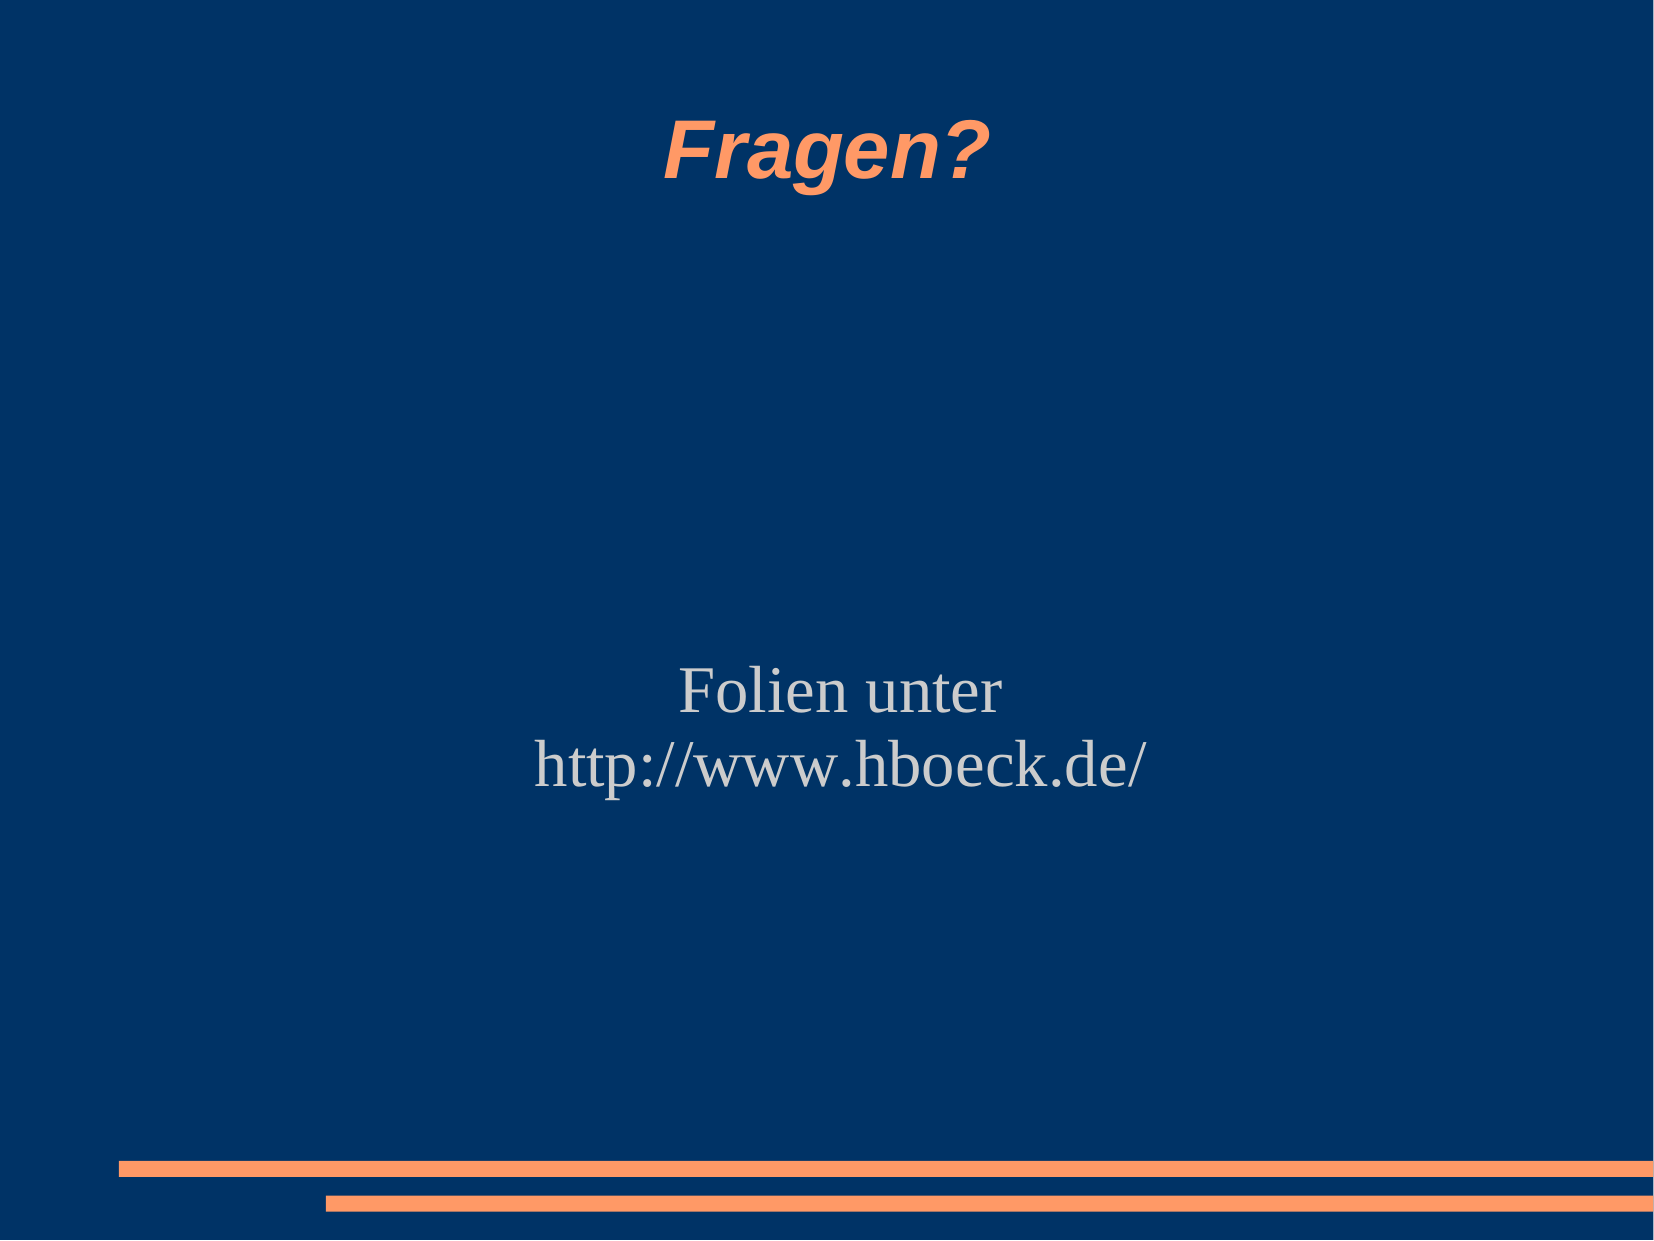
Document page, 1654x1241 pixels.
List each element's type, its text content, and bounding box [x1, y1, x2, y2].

title Fragen? [121, 46, 1534, 254]
subtitle Folien unter http://www.hboeck.de/ [121, 322, 1561, 1133]
